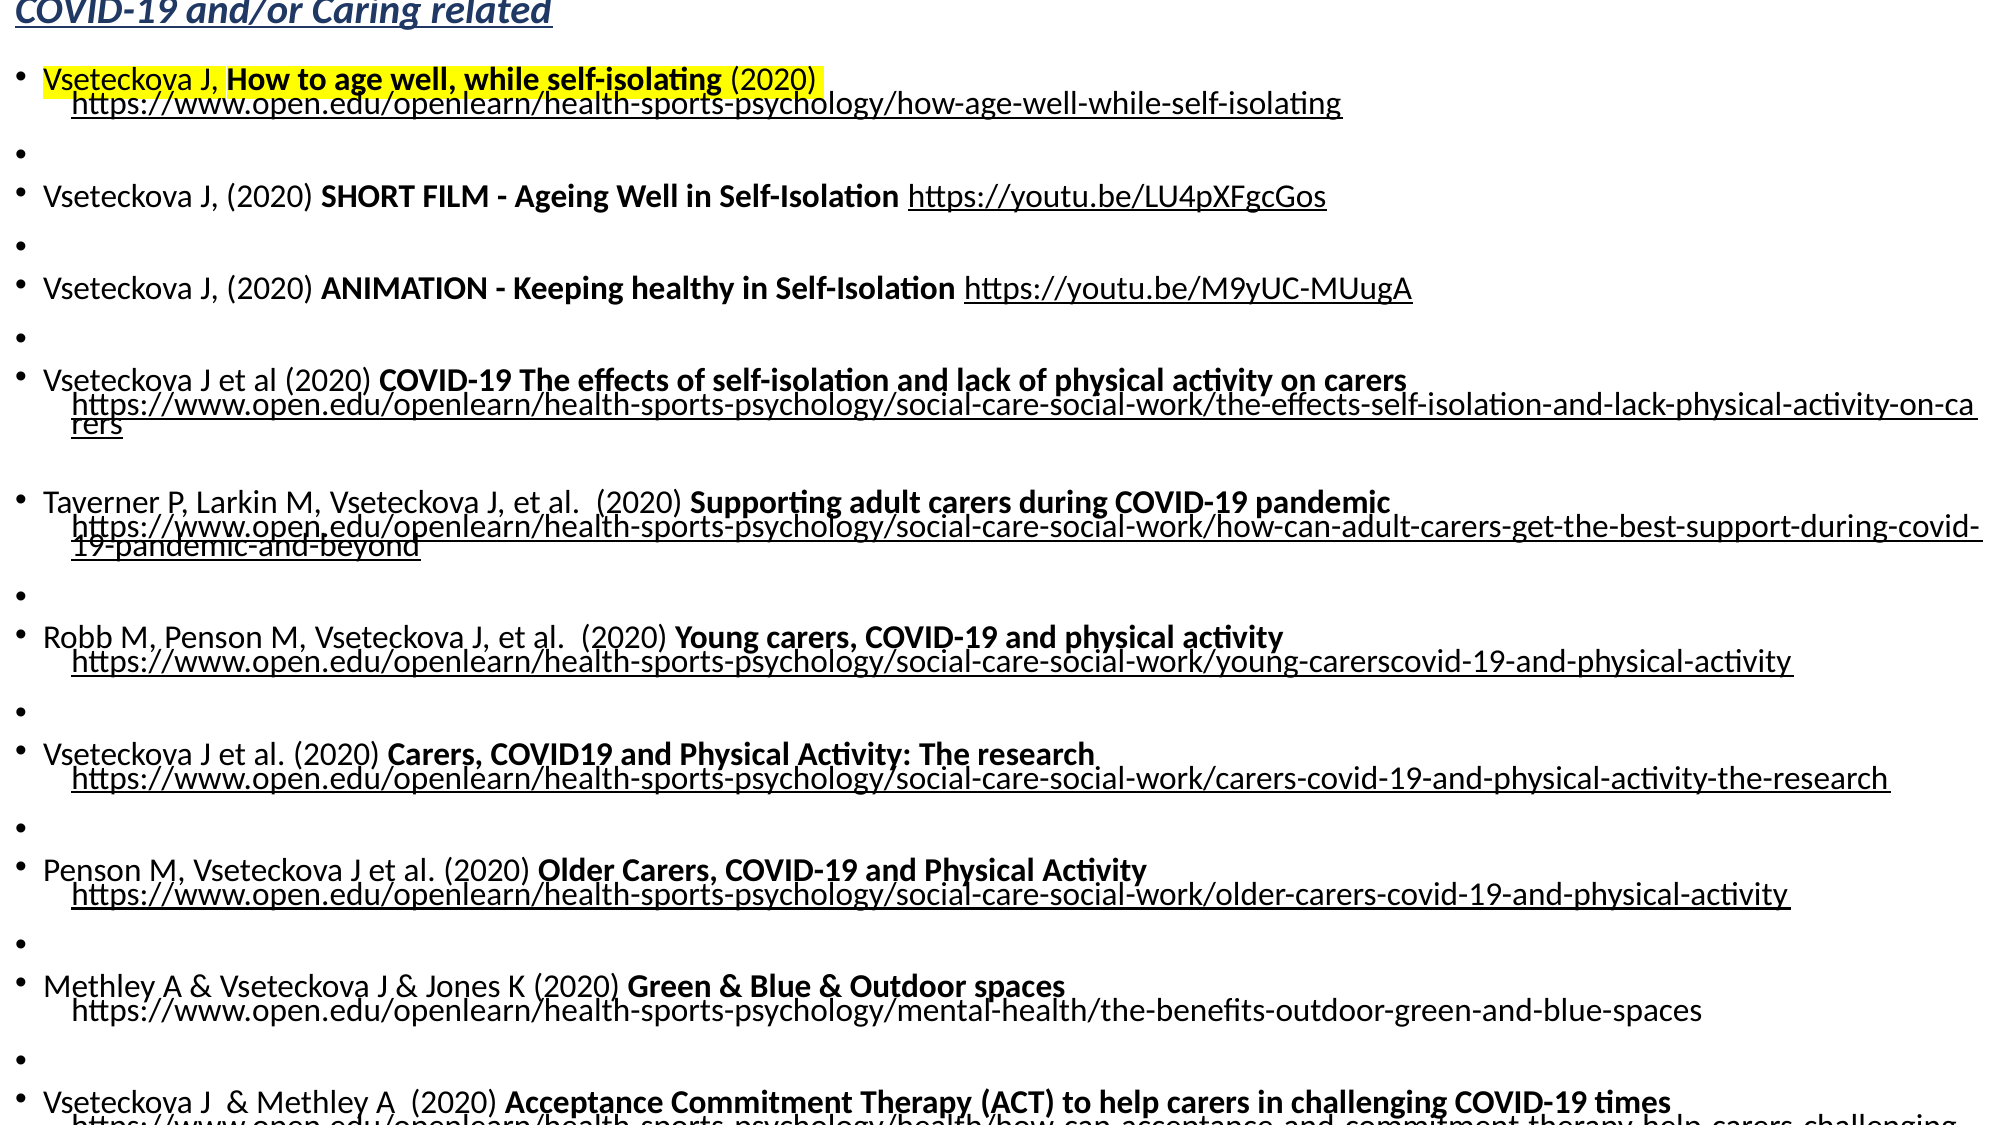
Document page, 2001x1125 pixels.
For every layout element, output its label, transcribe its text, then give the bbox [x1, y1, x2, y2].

list COVID-19 and/or Caring related Vseteckova J, How to age well, while self-isolating (2020) https://www.open.edu/openlearn/health-sports-psychology/how-age-well-while-self-isolating Vseteckova J, (2020) SHORT FILM - Ageing Well in Self-Isolation https://youtu.be/LU4pXFgcGos Vseteckova J, (2020) ANIMATION - Keeping healthy in Self-Isolation https://youtu.be/M9yUC-MUugA Vseteckova J et al (2020) COVID-19 The effects of self-isolation and lack of physical activity on carers https://www.open.edu/openlearn/health-sports-psychology/social-care-social-work/the-effects-self-isolation-and-lack-physical-activity-on-carers Taverner P, Larkin M, Vseteckova J, et al. (2020) Supporting adult carers during COVID-19 pandemic https://www.open.edu/openlearn/health-sports-psychology/social-care-social-work/how-can-adult-carers-get-the-best-support-during-covid-19-pandemic-and-beyond Robb M, Penson M, Vseteckova J, et al. (2020) Young carers, COVID-19 and physical activity https://www.open.edu/openlearn/health-sports-psychology/social-care-social-work/young-carerscovid-19-and-physical-activity Vseteckova J et al. (2020) Carers, COVID19 and Physical Activity: The research https://www.open.edu/openlearn/health-sports-psychology/social-care-social-work/carers-covid-19-and-physical-activity-the-research Penson M, Vseteckova J et al. (2020) Older Carers, COVID-19 and Physical Activity https://www.open.edu/openlearn/health-sports-psychology/social-care-social-work/older-carers-covid-19-and-physical-activity Methley A & Vseteckova J & Jones K (2020) Green & Blue & Outdoor spaces https://www.open.edu/openlearn/health-sports-psychology/mental-health/the-benefits-outdoor-green-and-blue-spaces Vseteckova J & Methley A (2020) Acceptance Commitment Therapy (ACT) to help carers in challenging COVID-19 times https://www.open.edu/openlearn/health-sports-psychology/health/how-can-acceptance-and-commitment-therapy-help-carers-challenging-times-such-the-covid-19-pandemic [0, 0, 2000, 1125]
